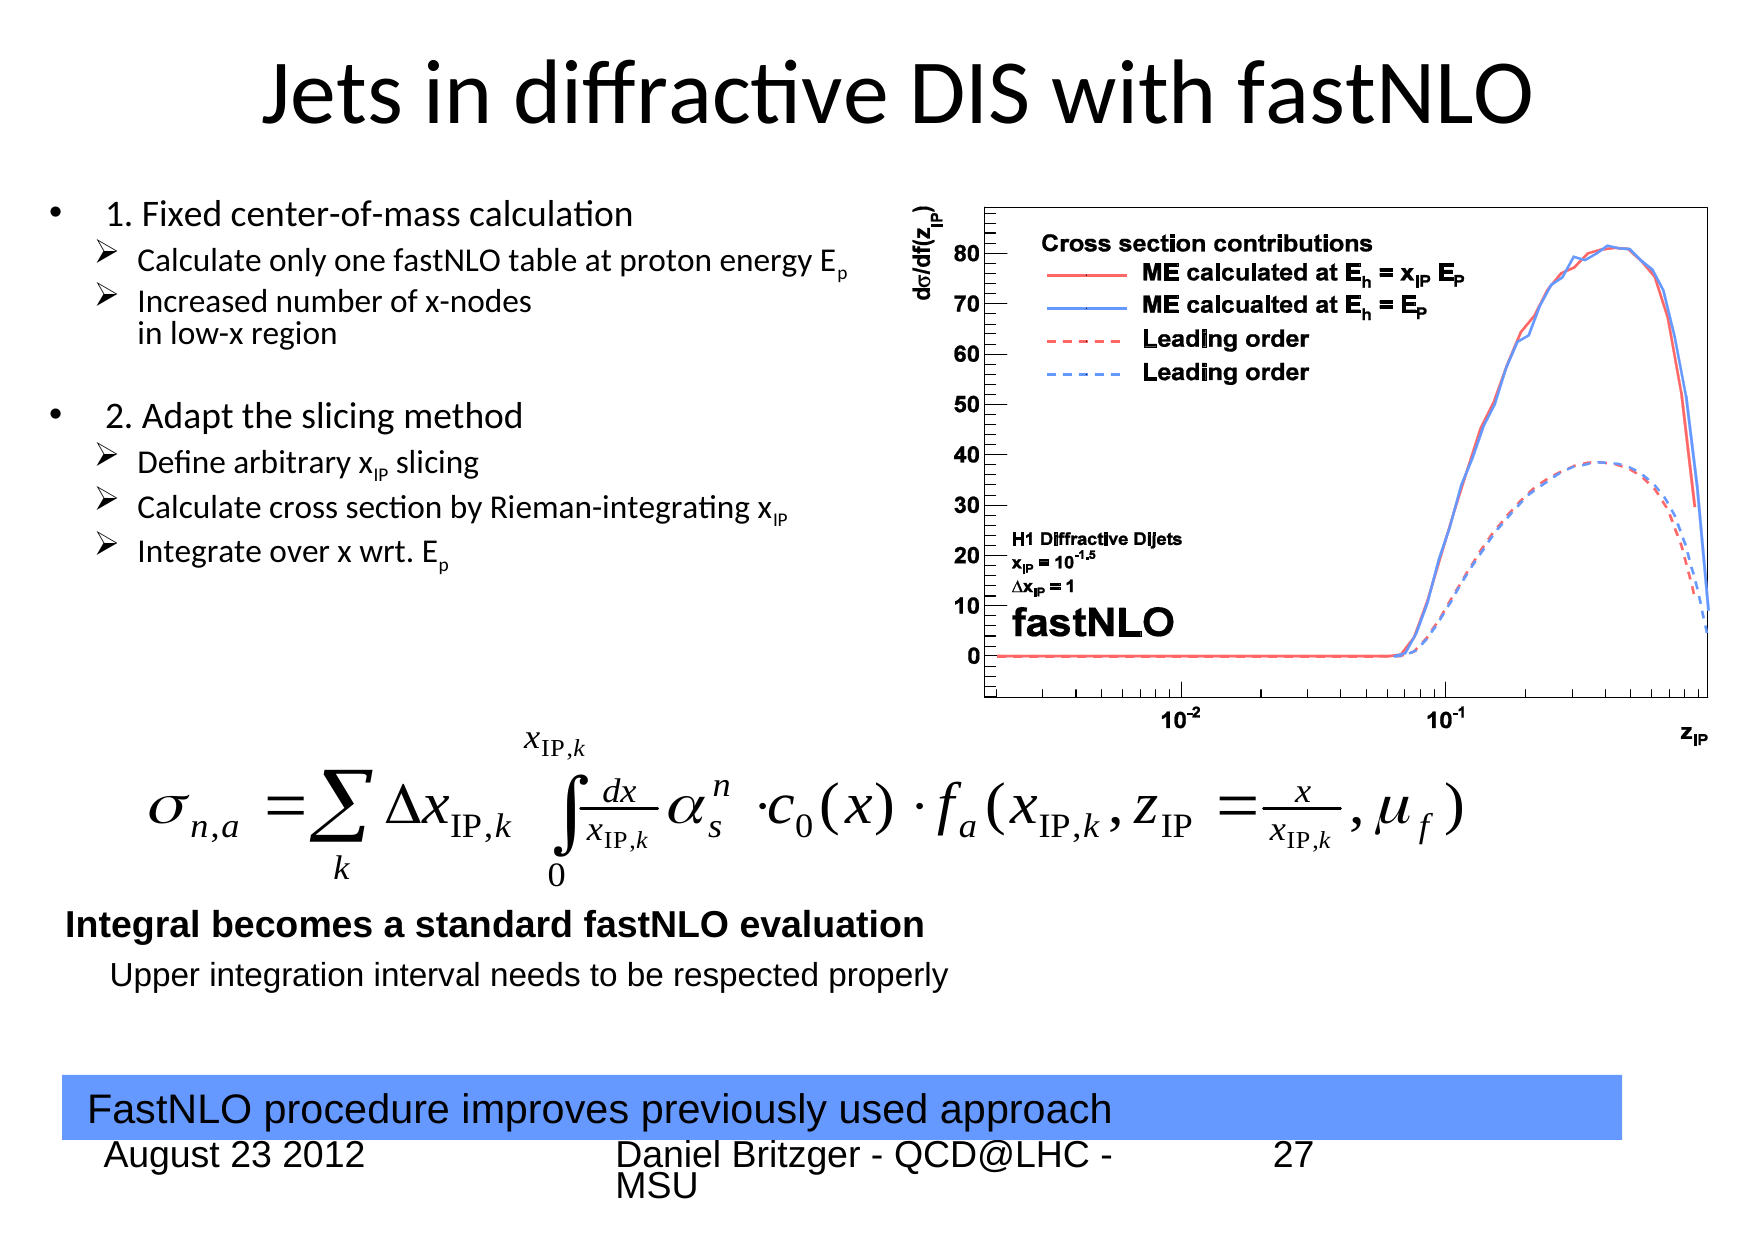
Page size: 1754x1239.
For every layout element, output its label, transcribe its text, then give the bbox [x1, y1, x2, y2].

text_box FastNLO procedure improves previously used approach [62, 1074, 1623, 1140]
text_box Integral becomes a standard fastNLO evaluation Upper integration interval needs to be respected properly [36, 892, 1638, 1166]
picture [891, 177, 1754, 789]
title Jets in diffractive DIS with fastNLO [131, 0, 1623, 217]
list 1. Fixed center-of-mass calculation Calculate only one fastNLO table at proton energy Ep Increased number of x-nodes in low-x region 2. Adapt the slicing method Define arbitrary xIP slicing Calculate cross section by Rieman-integrating xIP Integrate over x wrt. Ep [34, 190, 891, 711]
chart [140, 710, 1479, 892]
